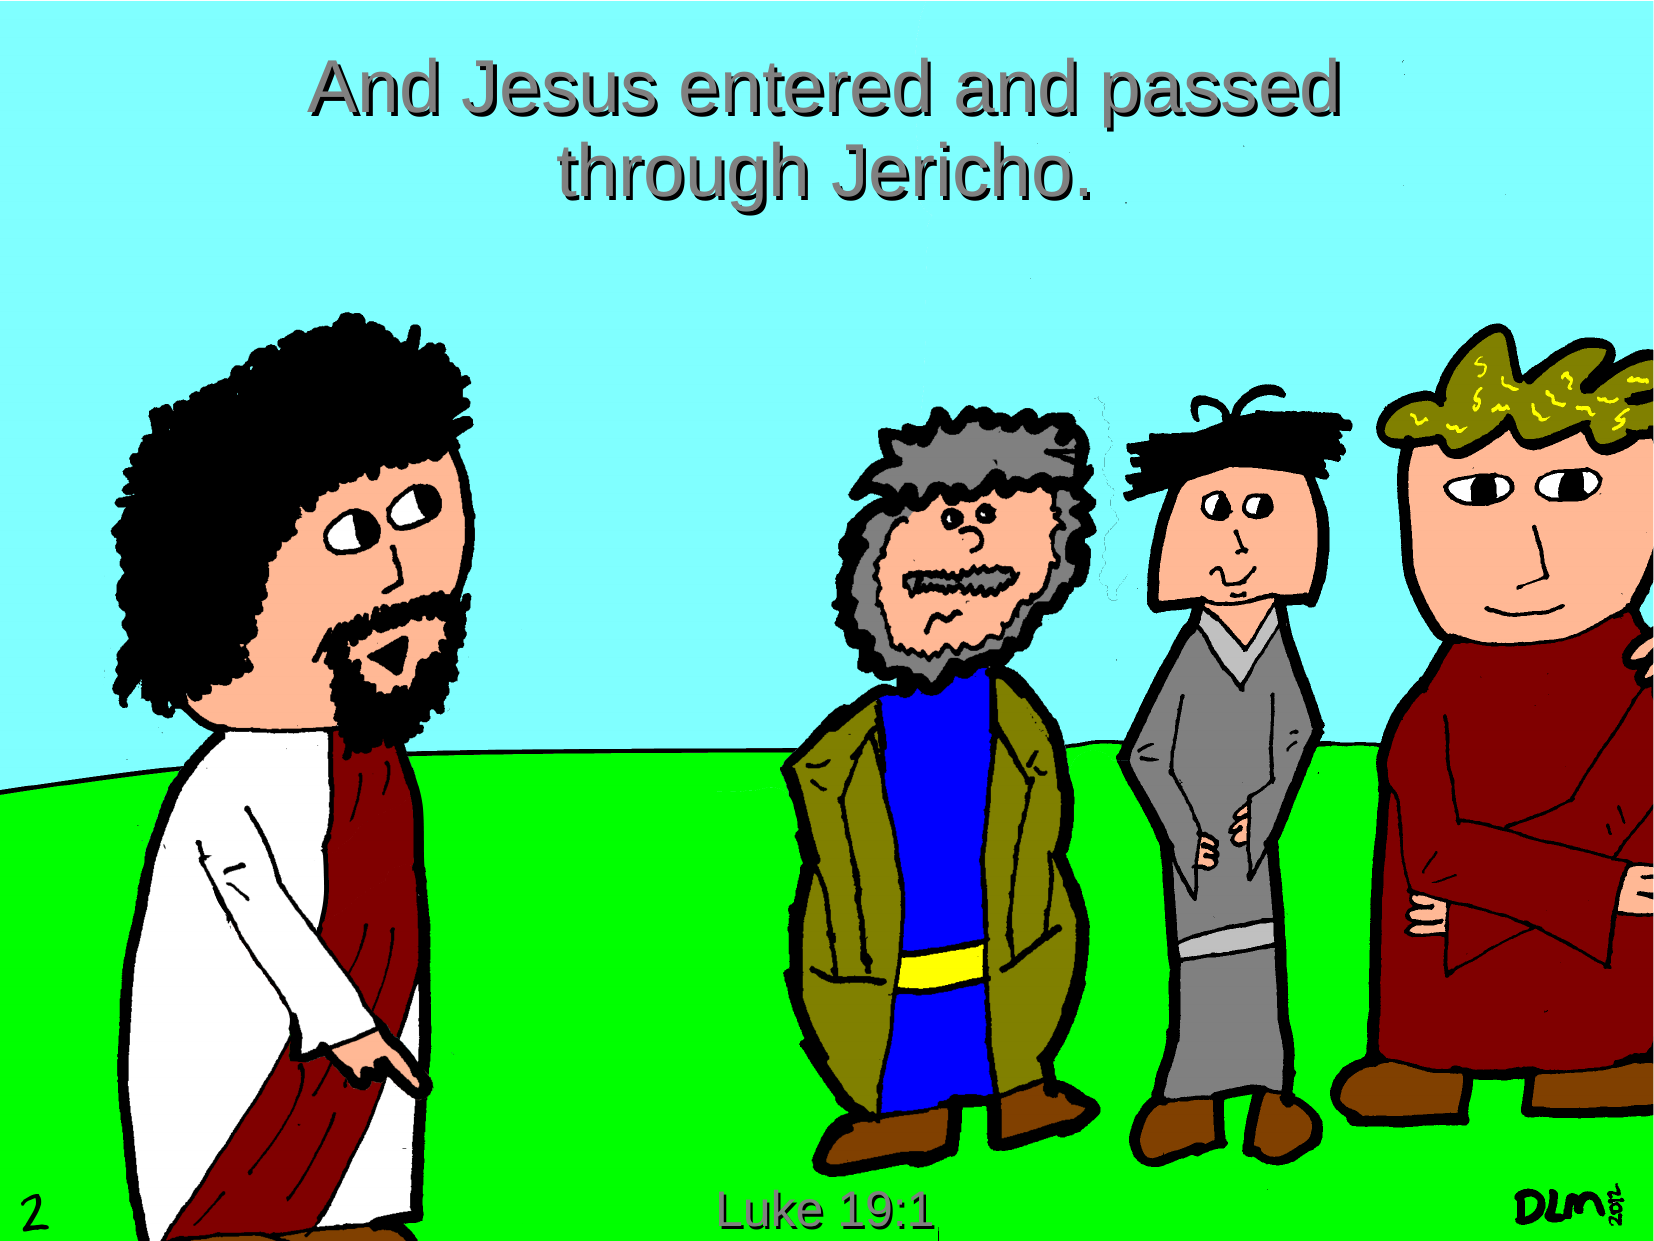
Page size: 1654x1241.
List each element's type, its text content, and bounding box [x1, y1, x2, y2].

picture [0, 1, 1654, 1241]
text_box And Jesus entered and passed through Jericho. [187, 37, 1463, 221]
text_box Luke 19:1 [0, 1174, 1651, 1241]
